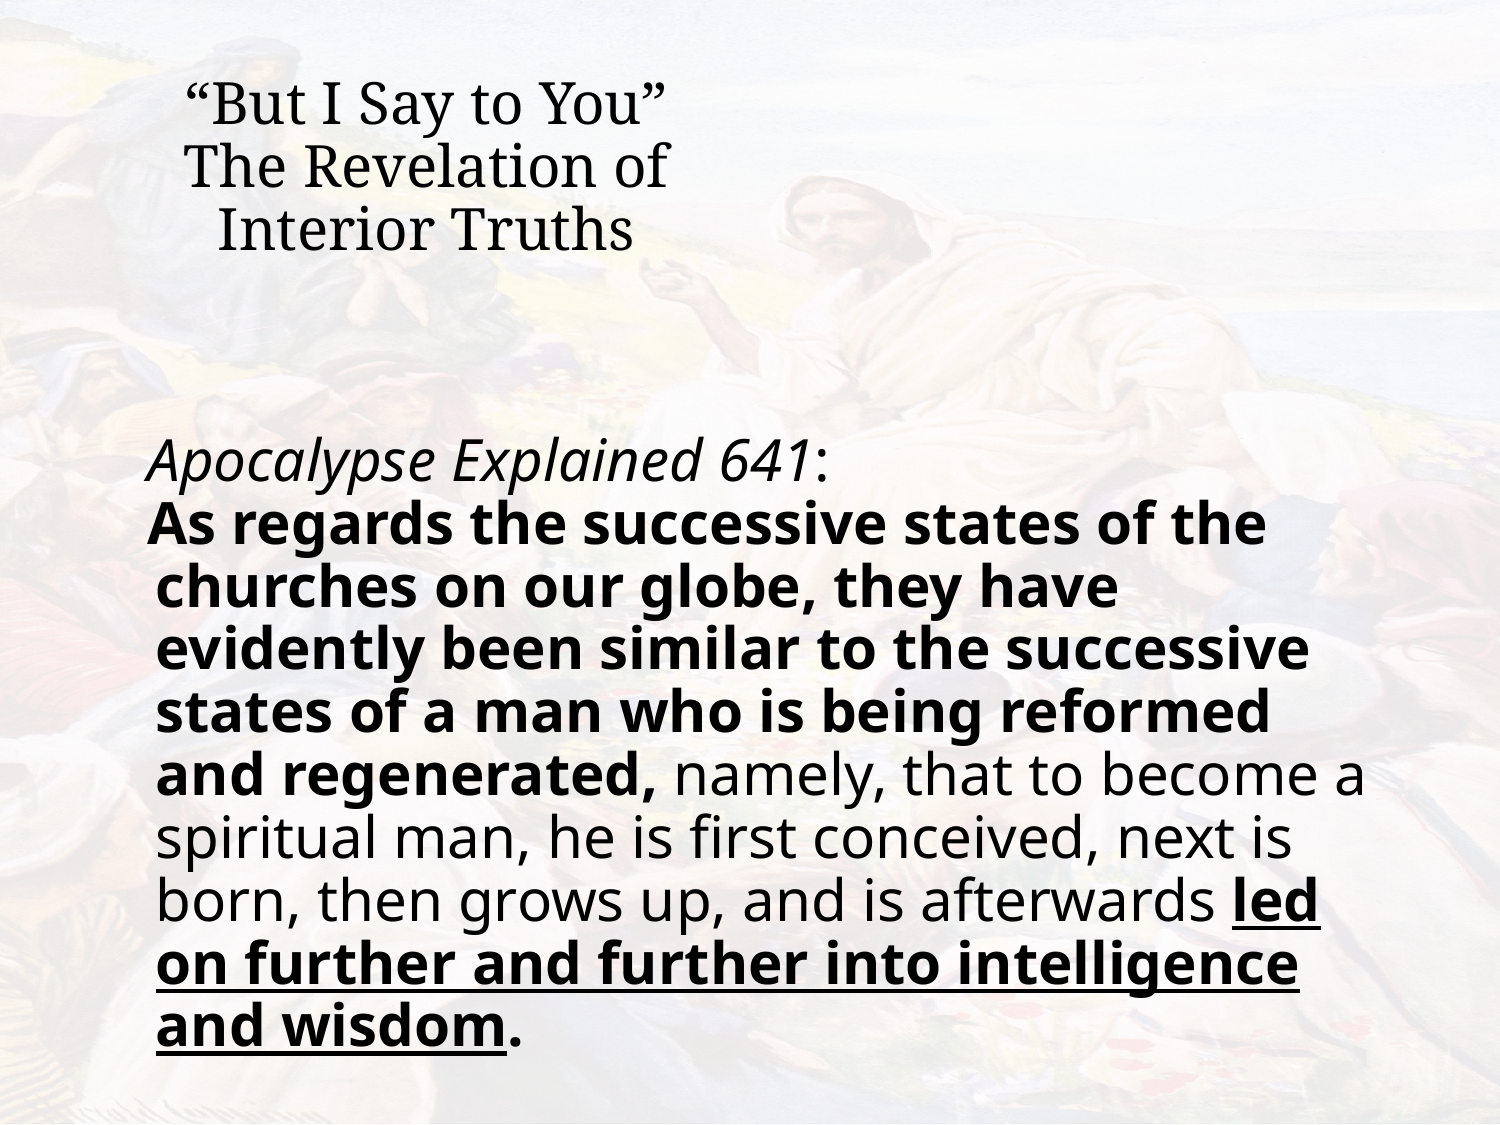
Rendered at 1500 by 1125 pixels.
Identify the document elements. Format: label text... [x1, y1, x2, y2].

title “But I Say to You” The Revelation of Interior Truths [103, 59, 750, 278]
list Apocalypse Explained 641: As regards the successive states of the churches on our globe, they have evidently been similar to the successive states of a man who is being reformed and regenerated, namely, that to become a spiritual man, he is first conceived, next is born, then grows up, and is afterwards led on further and further into intelligence and wisdom. [103, 423, 1397, 1125]
